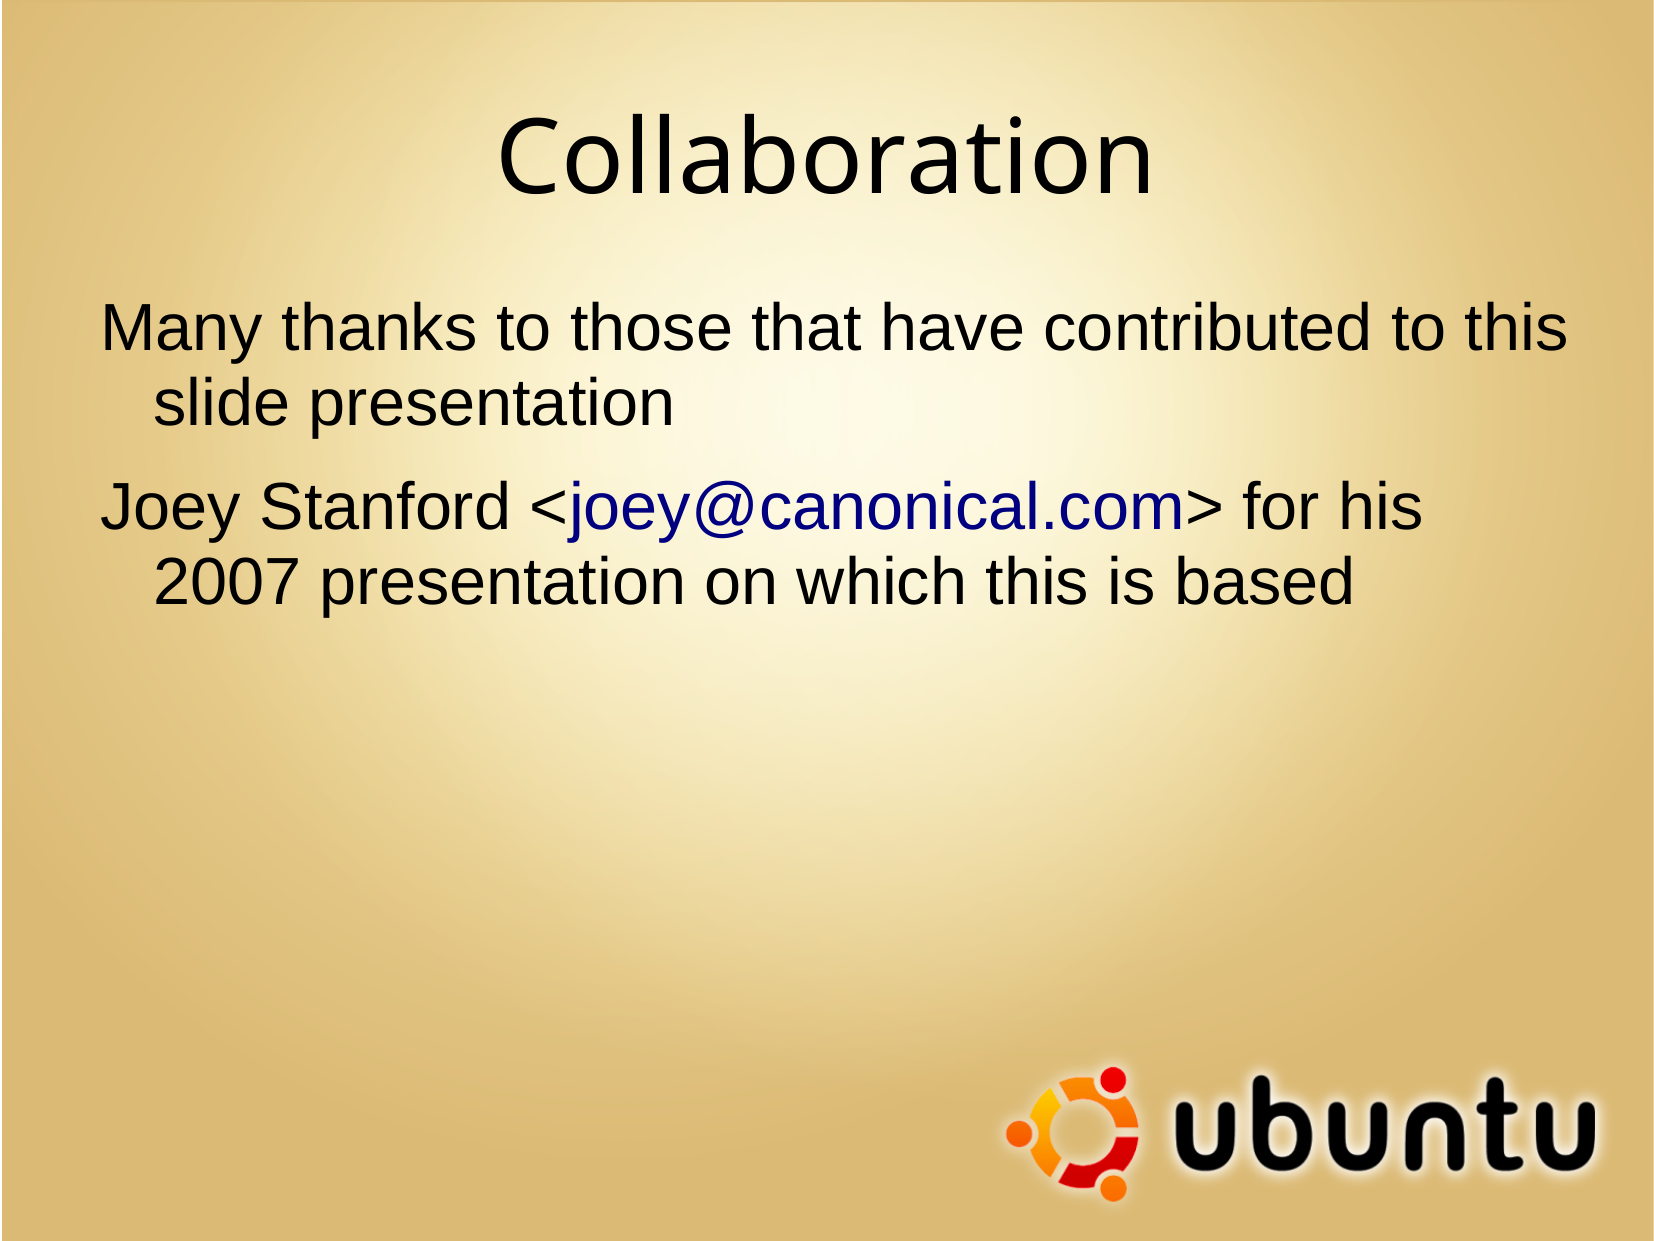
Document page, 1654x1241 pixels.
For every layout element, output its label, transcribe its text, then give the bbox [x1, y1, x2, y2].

title Collaboration [82, 49, 1571, 257]
list Many thanks to those that have contributed to this slide presentation Joey Stanford <joey@canonical.com> for his 2007 presentation on which this is based [82, 290, 1571, 1094]
picture [2, 0, 1654, 1241]
